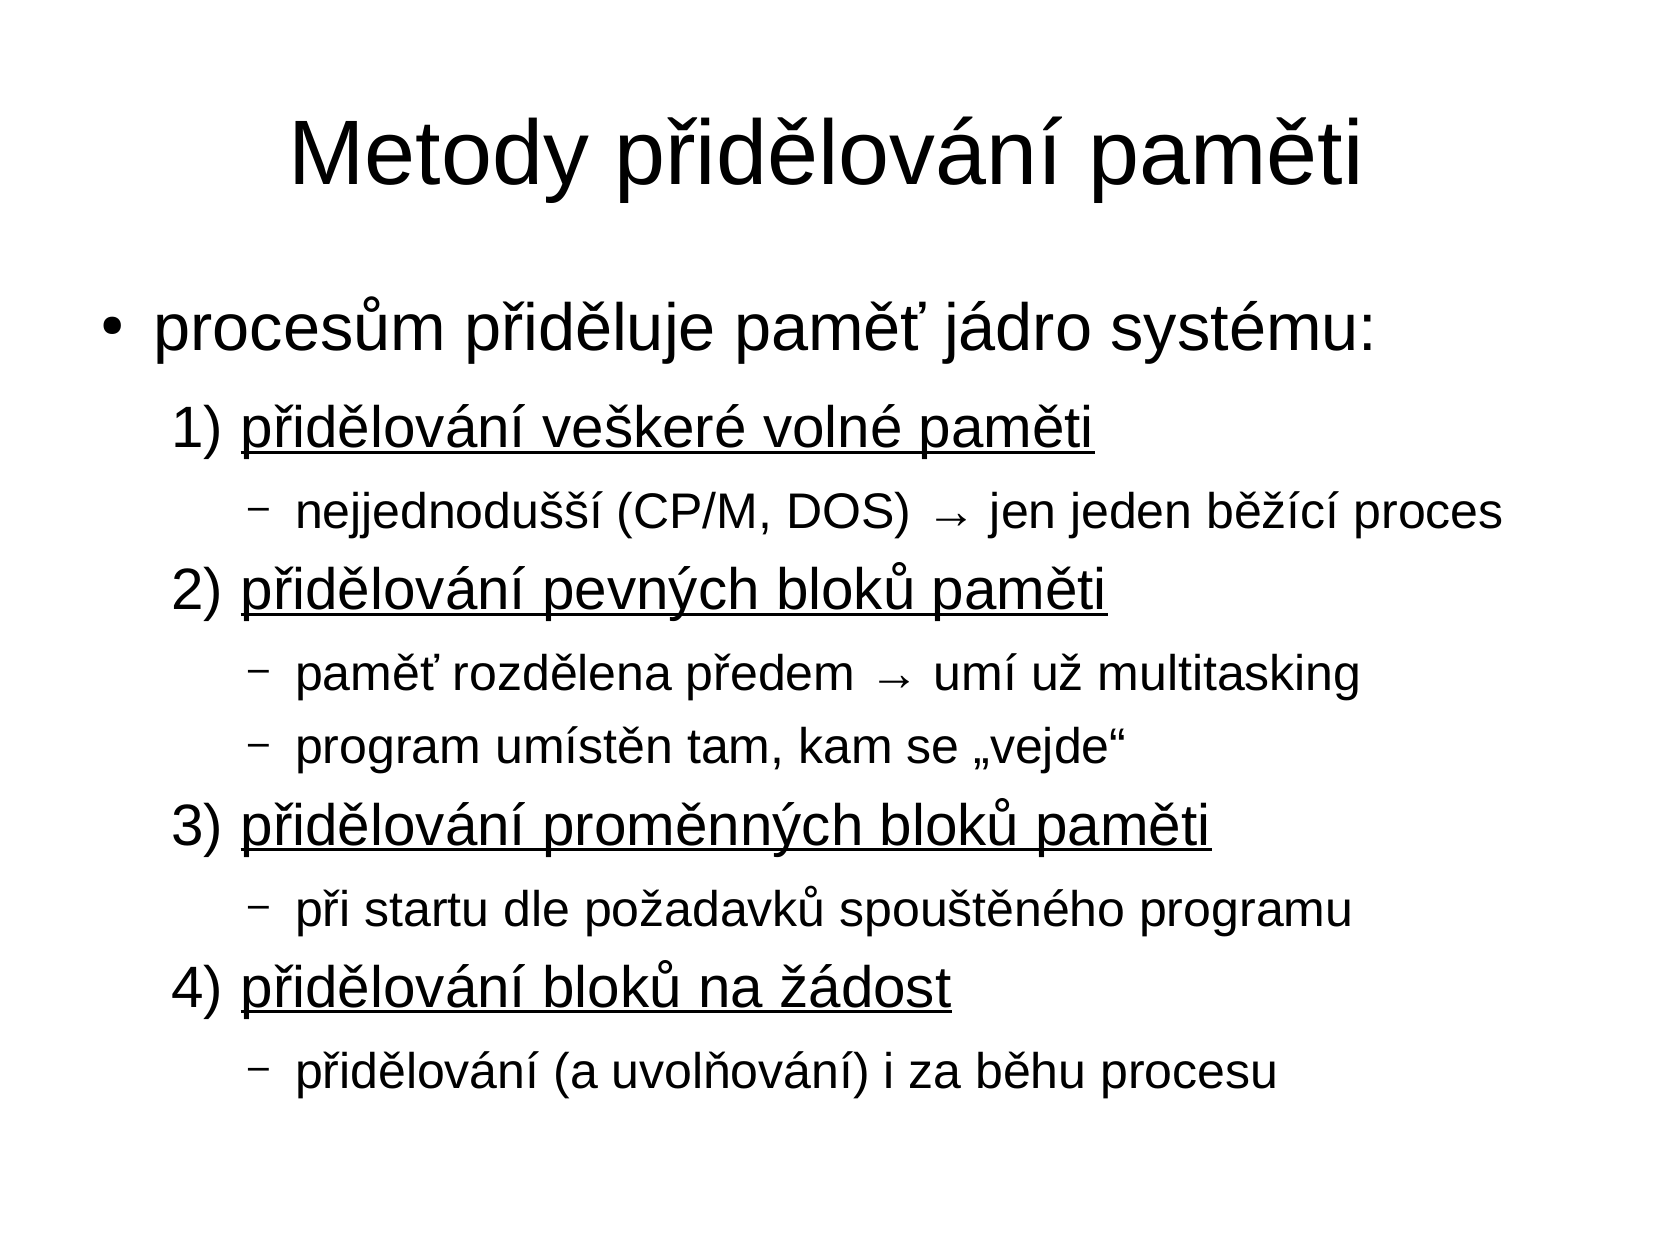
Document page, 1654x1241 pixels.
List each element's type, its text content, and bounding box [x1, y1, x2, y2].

list procesům přiděluje paměť jádro systému: přidělování veškeré volné paměti nejjednodušší (CP/M, DOS) → jen jeden běžící proces přidělování pevných bloků paměti paměť rozdělena předem → umí už multitasking program umístěn tam, kam se „vejde“ přidělování proměnných bloků paměti při startu dle požadavků spouštěného programu přidělování bloků na žádost přidělování (a uvolňování) i za běhu procesu [82, 290, 1571, 1109]
title Metody přidělování paměti [82, 49, 1571, 257]
